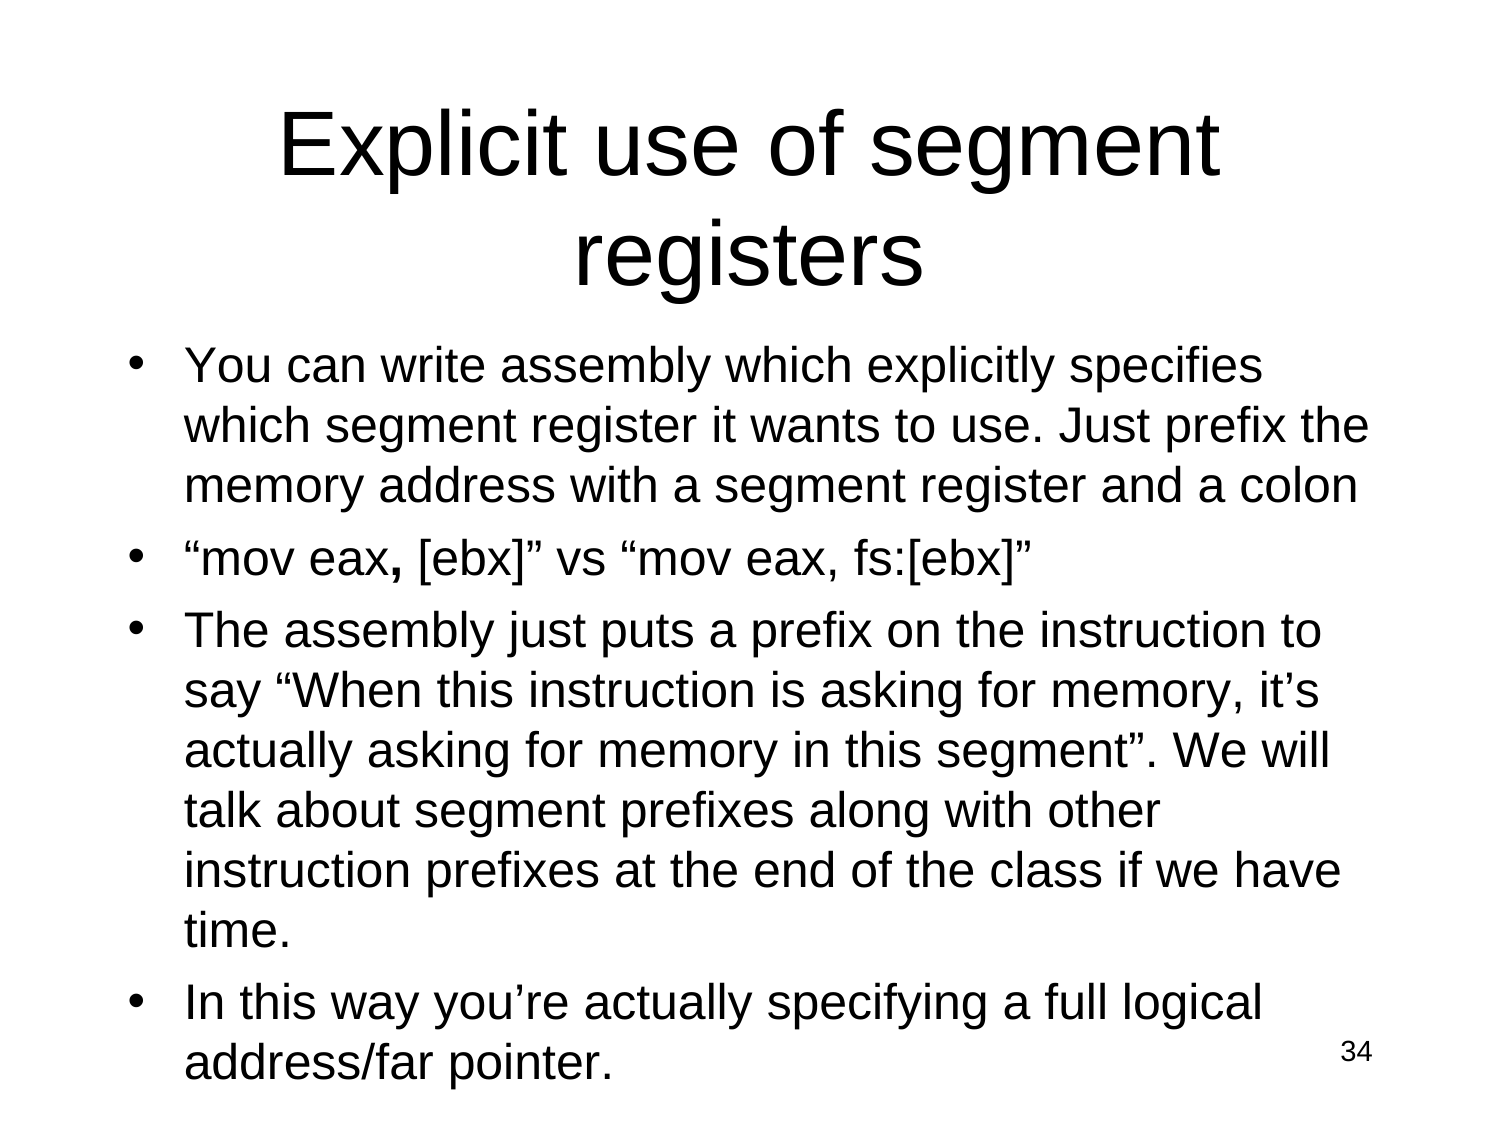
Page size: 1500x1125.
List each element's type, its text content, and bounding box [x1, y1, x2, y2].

list You can write assembly which explicitly specifies which segment register it wants to use. Just prefix the memory address with a segment register and a colon “mov eax, [ebx]” vs “mov eax, fs:[ebx]” The assembly just puts a prefix on the instruction to say “When this instruction is asking for memory, it’s actually asking for memory in this segment”. We will talk about segment prefixes along with other instruction prefixes at the end of the class if we have time. In this way you’re actually specifying a full logical address/far pointer. [112, 324, 1388, 1098]
text_box <number> [1074, 1025, 1388, 1101]
title Explicit use of segment registers [112, 76, 1388, 312]
